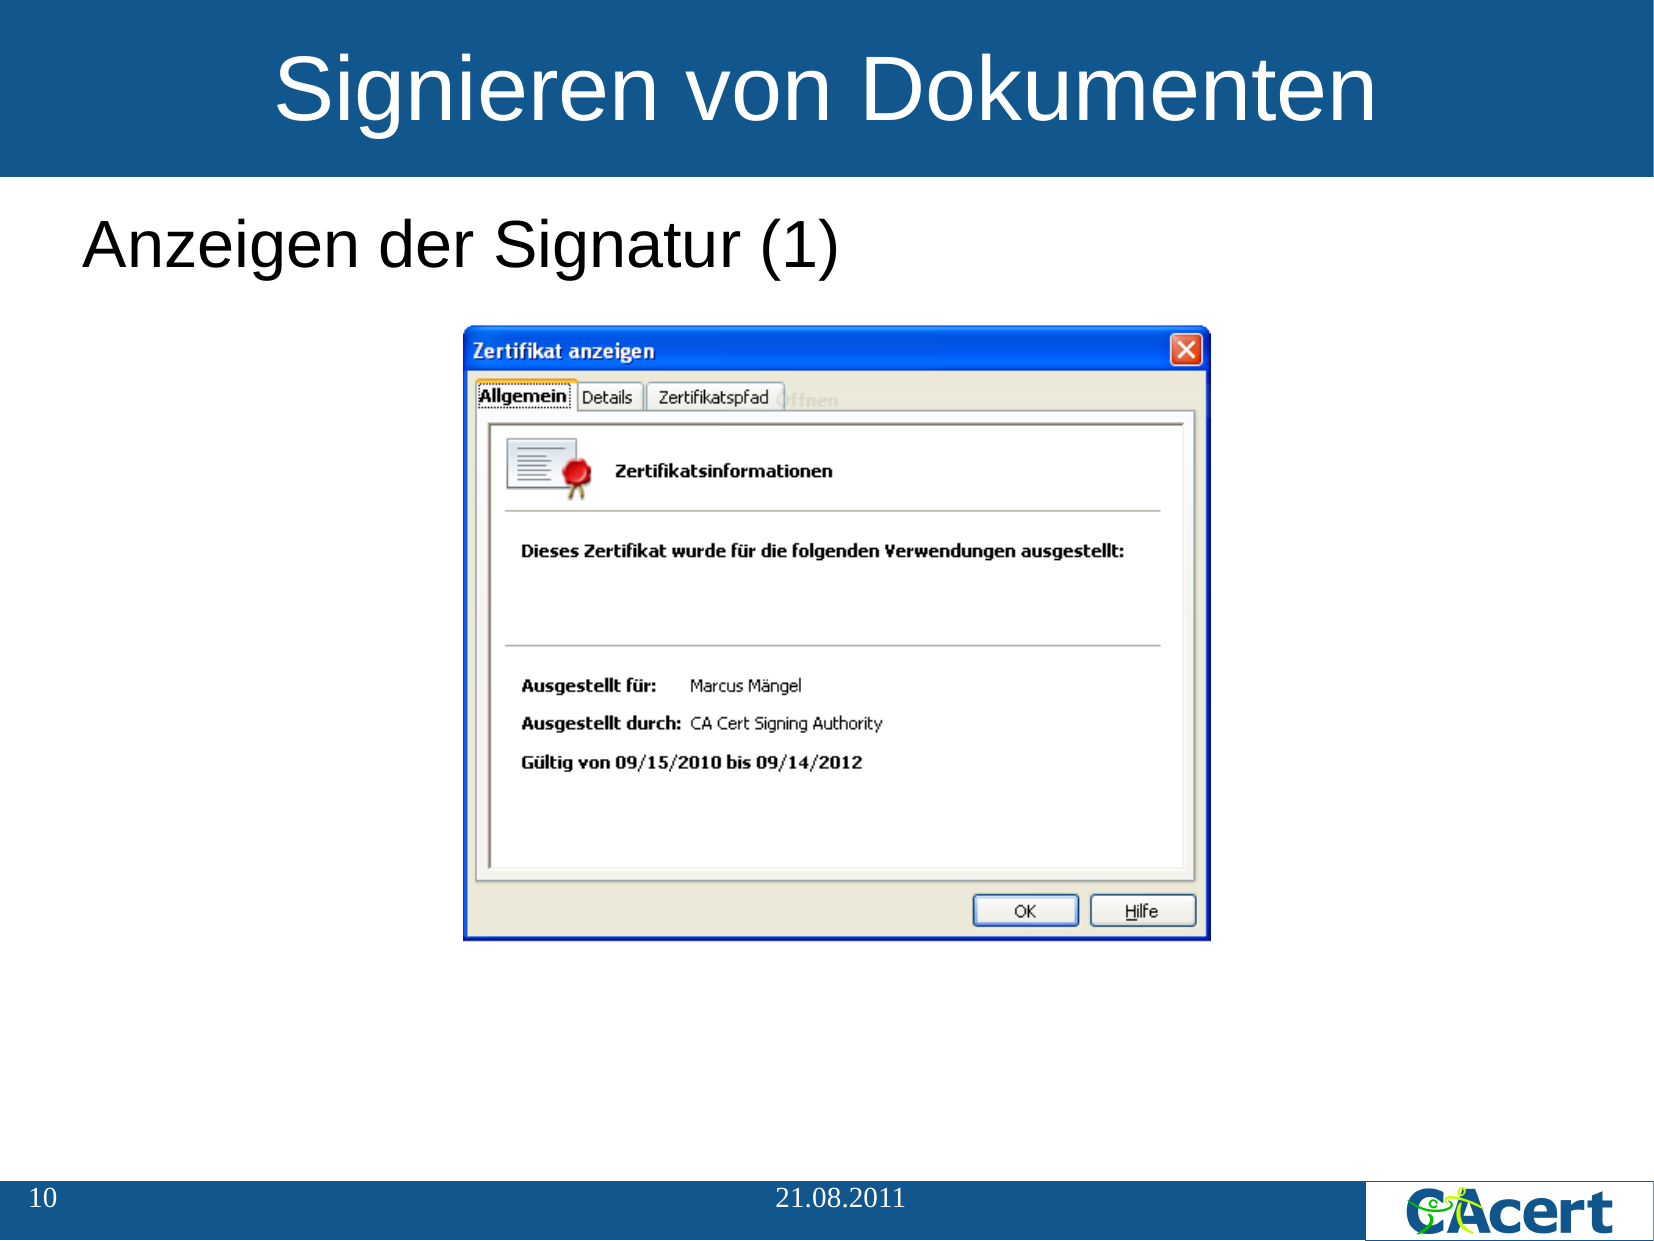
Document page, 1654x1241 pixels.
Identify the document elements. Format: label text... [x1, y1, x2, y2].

title Signieren von Dokumenten [82, 0, 1571, 178]
picture [463, 324, 1211, 946]
picture [1406, 1186, 1613, 1235]
list Anzeigen der Signatur (1) [82, 206, 1571, 1152]
